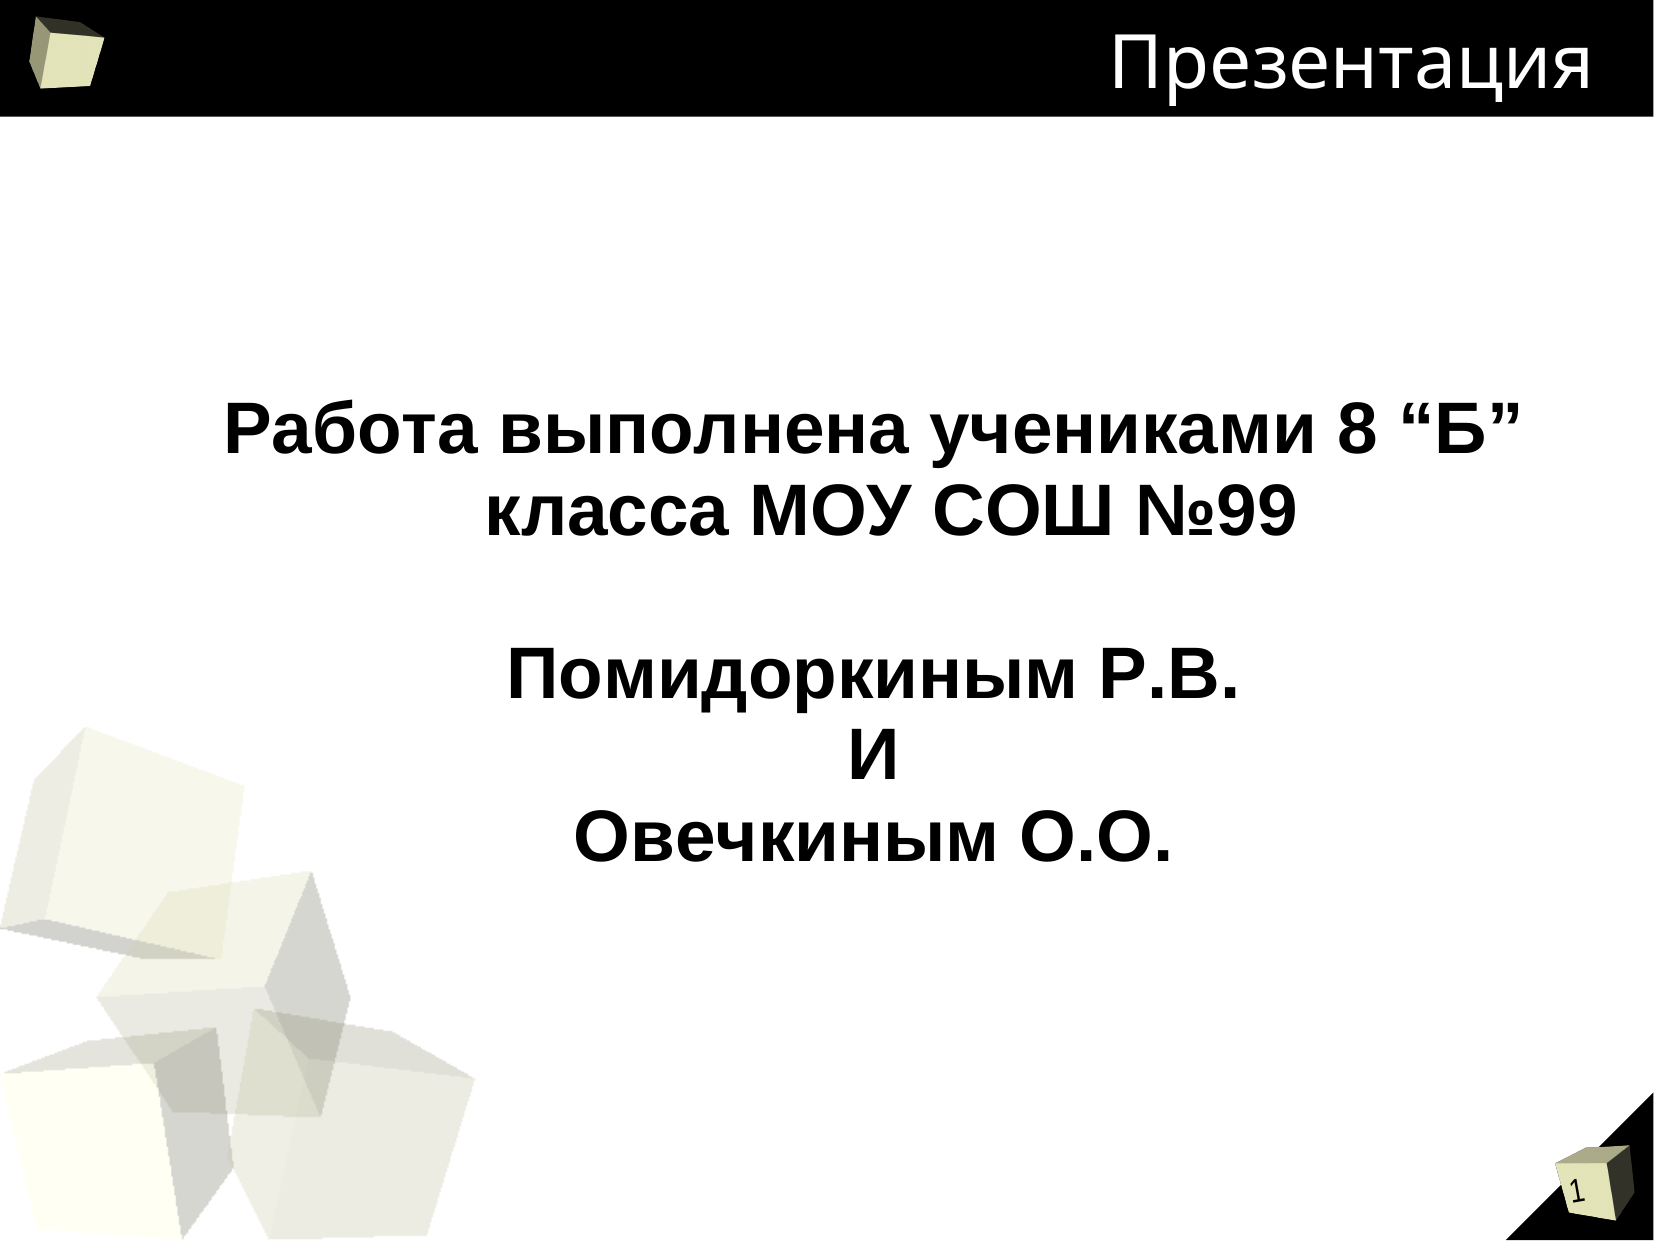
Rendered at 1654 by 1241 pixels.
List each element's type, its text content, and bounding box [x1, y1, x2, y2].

title Презентация [118, 0, 1595, 119]
picture [0, 726, 477, 1241]
subtitle Работа выполнена учениками 8 “Б” класса МОУ СОШ №99 Помидоркиным Р.В. И Овечкиным О.О. [178, 118, 1570, 1147]
